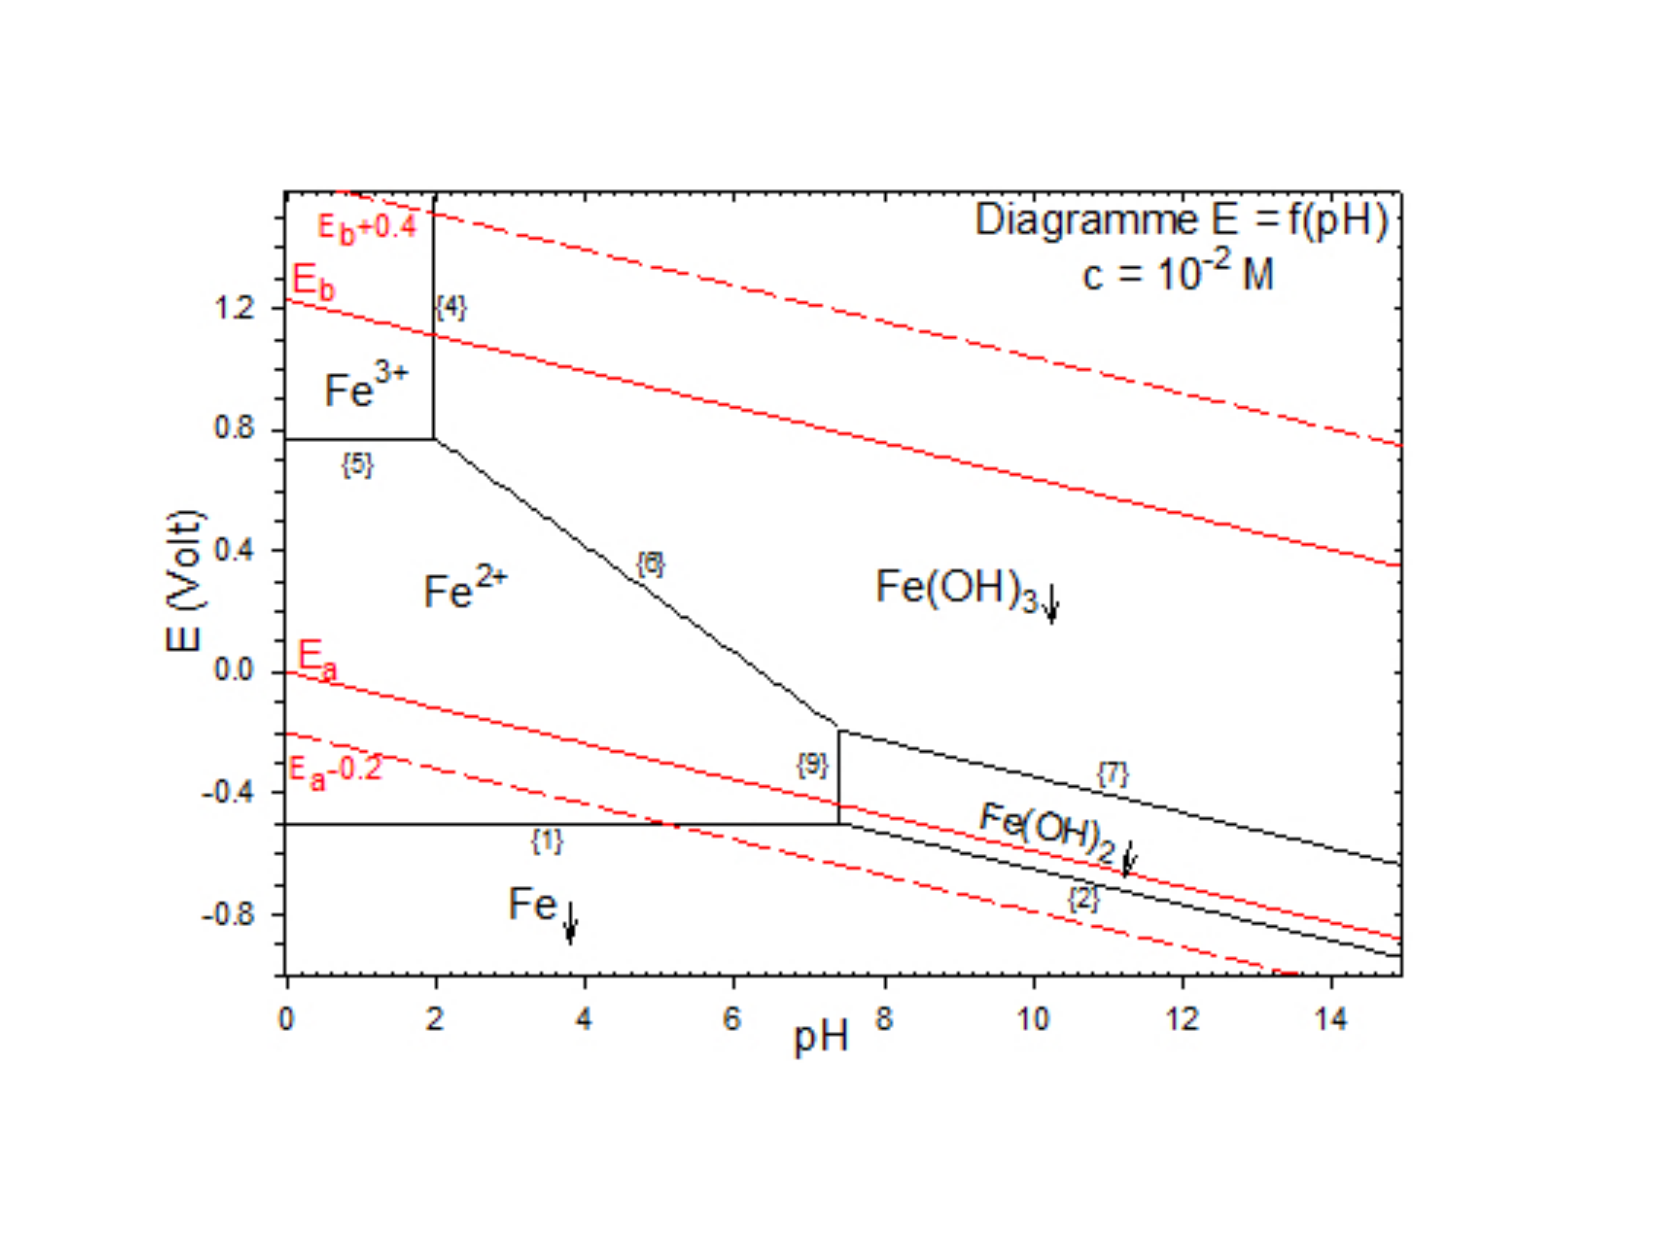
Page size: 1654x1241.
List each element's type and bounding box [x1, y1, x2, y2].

picture [153, 165, 1445, 1063]
